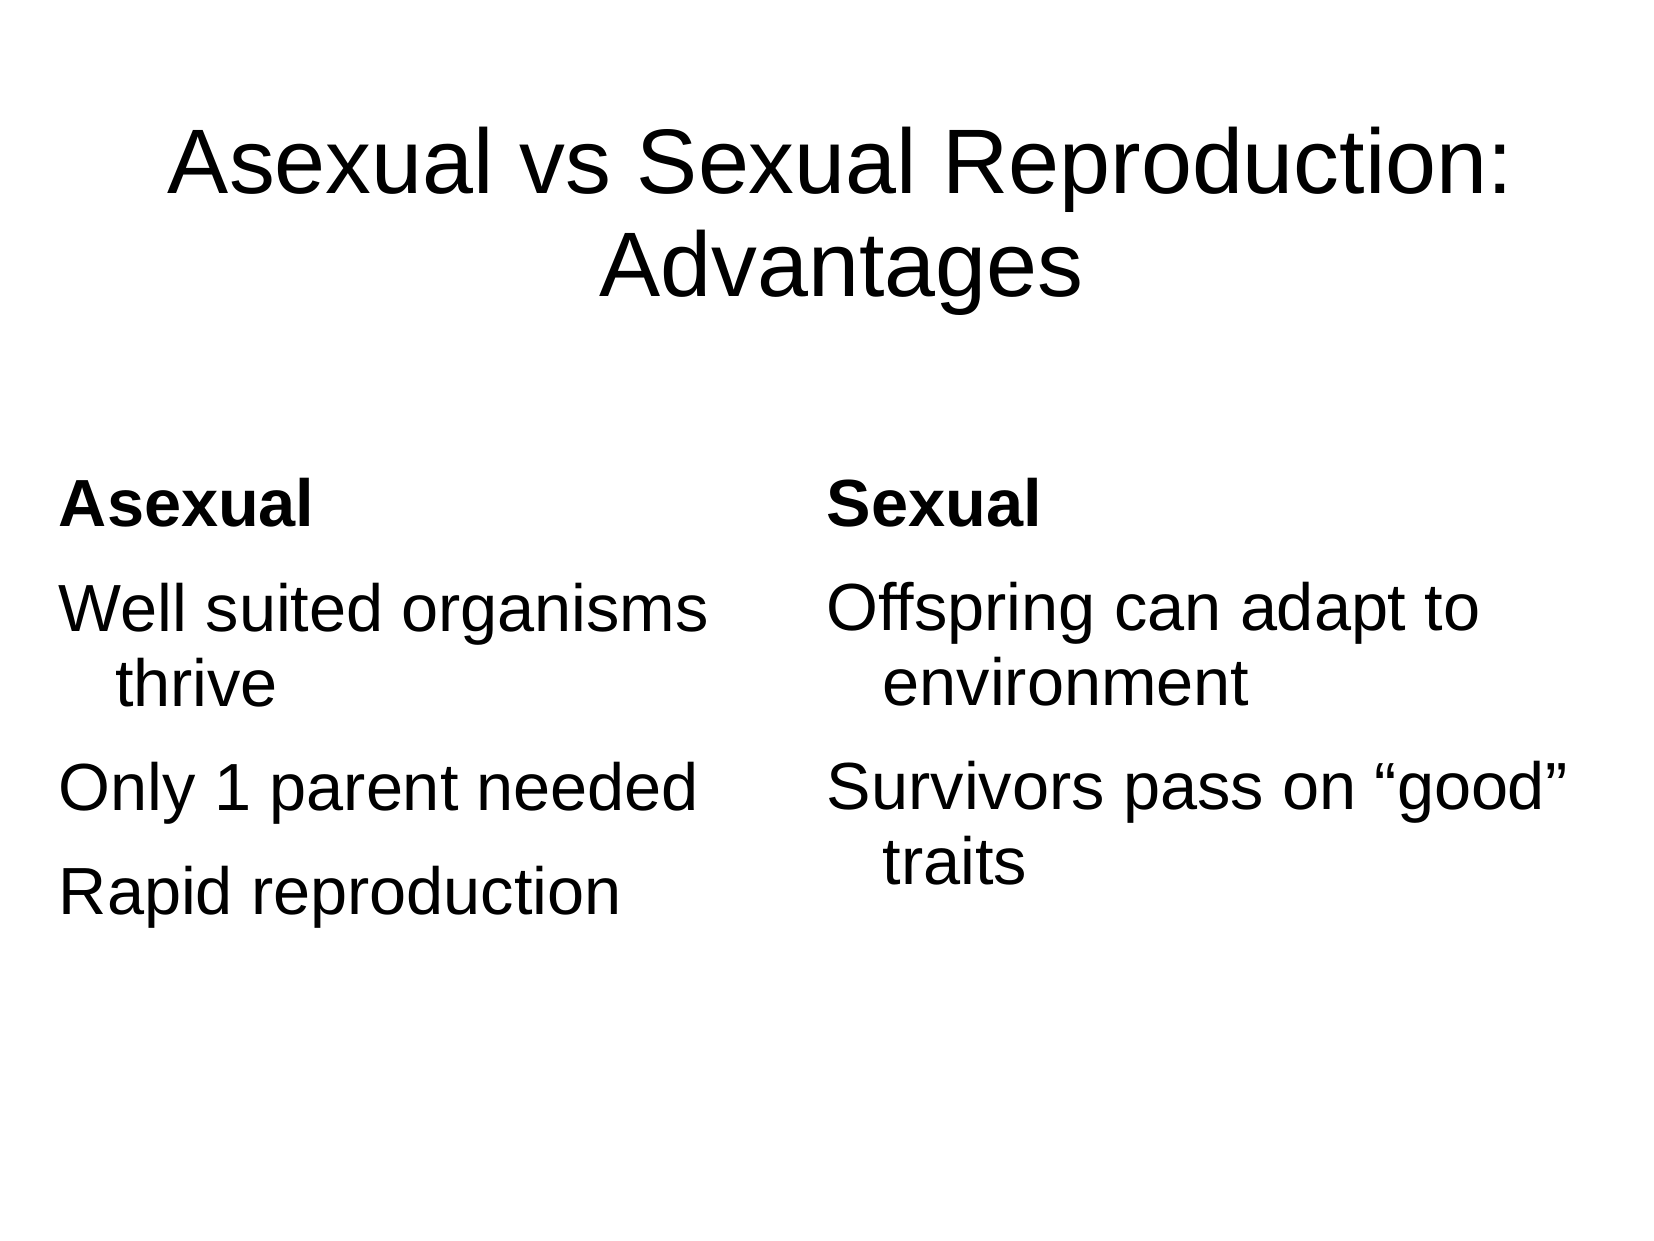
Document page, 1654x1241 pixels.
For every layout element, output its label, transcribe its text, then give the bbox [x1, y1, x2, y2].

list Sexual Offspring can adapt to environment Survivors pass on “good” traits [826, 465, 1578, 1196]
list Asexual Well suited organisms thrive Only 1 parent needed Rapid reproduction [59, 466, 810, 1211]
title Asexual vs Sexual Reproduction: Advantages [88, 83, 1595, 344]
